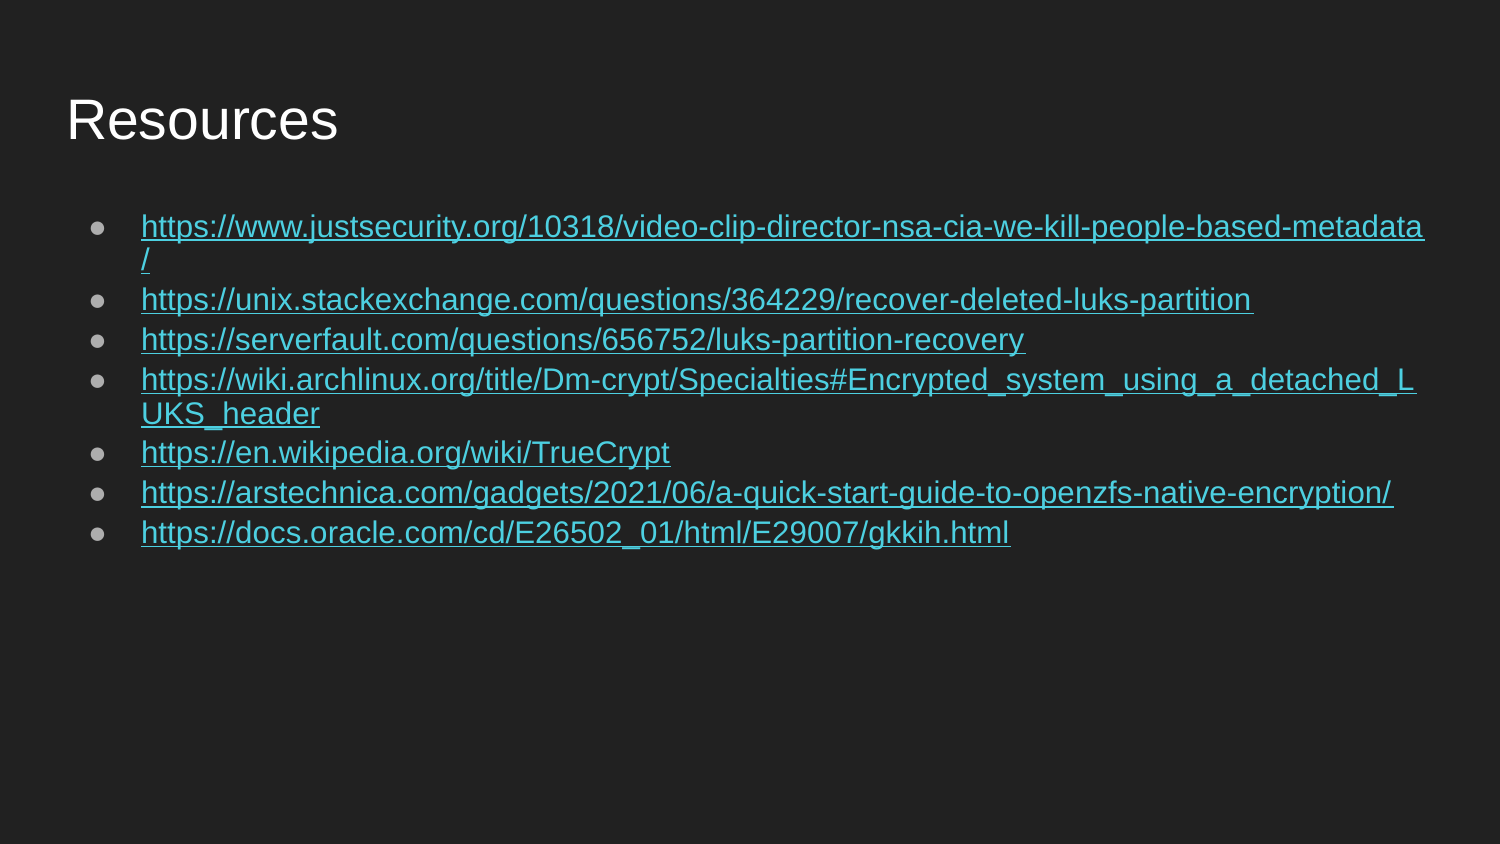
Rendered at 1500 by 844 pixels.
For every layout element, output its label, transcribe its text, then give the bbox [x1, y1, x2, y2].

title Resources [51, 72, 1449, 167]
list https://www.justsecurity.org/10318/video-clip-director-nsa-cia-we-kill-people-based-metadata/ https://unix.stackexchange.com/questions/364229/recover-deleted-luks-partition https://serverfault.com/questions/656752/luks-partition-recovery https://wiki.archlinux.org/title/Dm-crypt/Specialties#Encrypted_system_using_a_detached_LUKS_header https://en.wikipedia.org/wiki/TrueCrypt https://arstechnica.com/gadgets/2021/06/a-quick-start-guide-to-openzfs-native-encryption/ https://docs.oracle.com/cd/E26502_01/html/E29007/gkkih.html [51, 189, 1449, 750]
